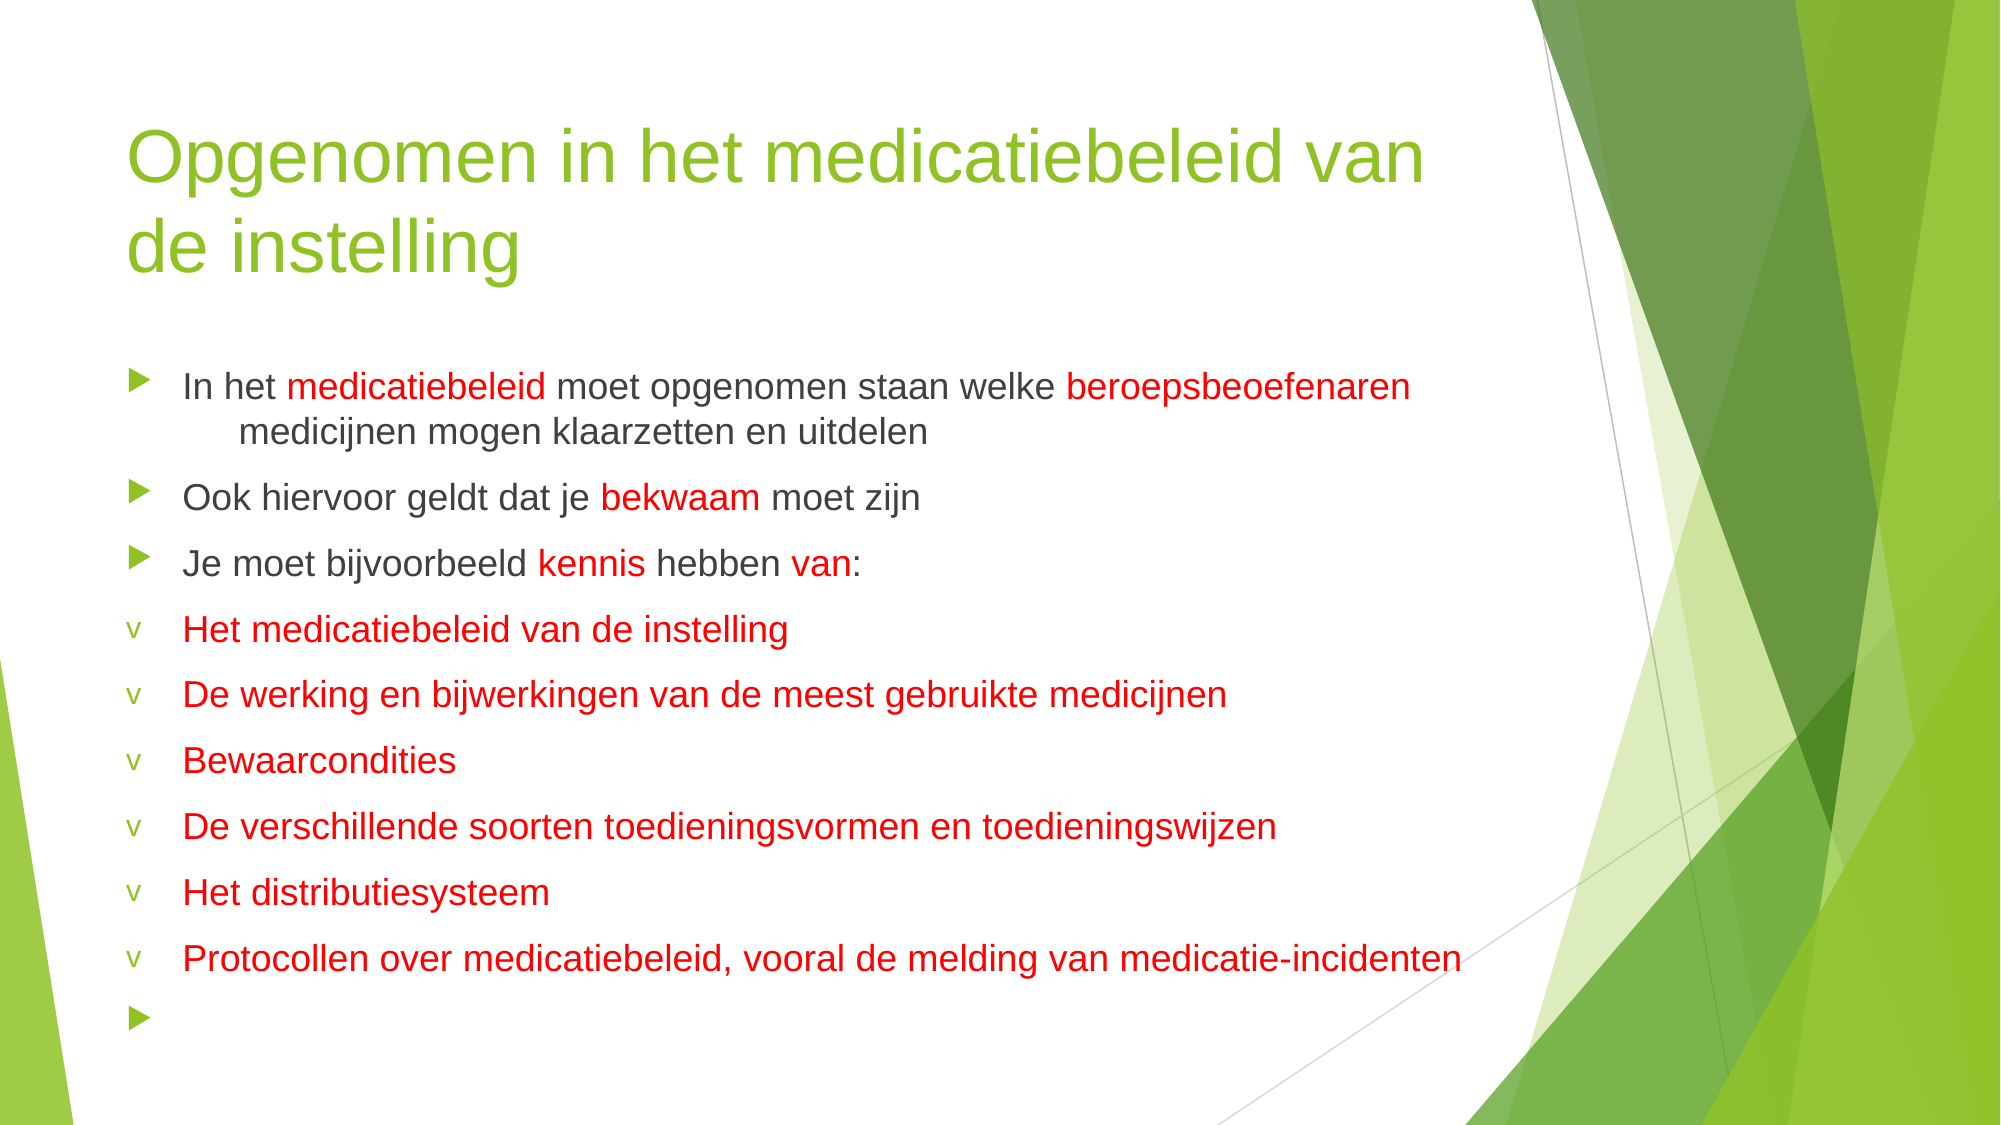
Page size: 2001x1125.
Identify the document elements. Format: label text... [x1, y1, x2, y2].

list In het medicatiebeleid moet opgenomen staan welke beroepsbeoefenaren medicijnen mogen klaarzetten en uitdelen Ook hiervoor geldt dat je bekwaam moet zijn Je moet bijvoorbeeld kennis hebben van: Het medicatiebeleid van de instelling De werking en bijwerkingen van de meest gebruikte medicijnen Bewaarcondities De verschillende soorten toedieningsvormen en toedieningswijzen Het distributiesysteem Protocollen over medicatiebeleid, vooral de melding van medicatie-incidenten [111, 354, 1522, 992]
title Opgenomen in het medicatiebeleid van de instelling [111, 99, 1522, 317]
